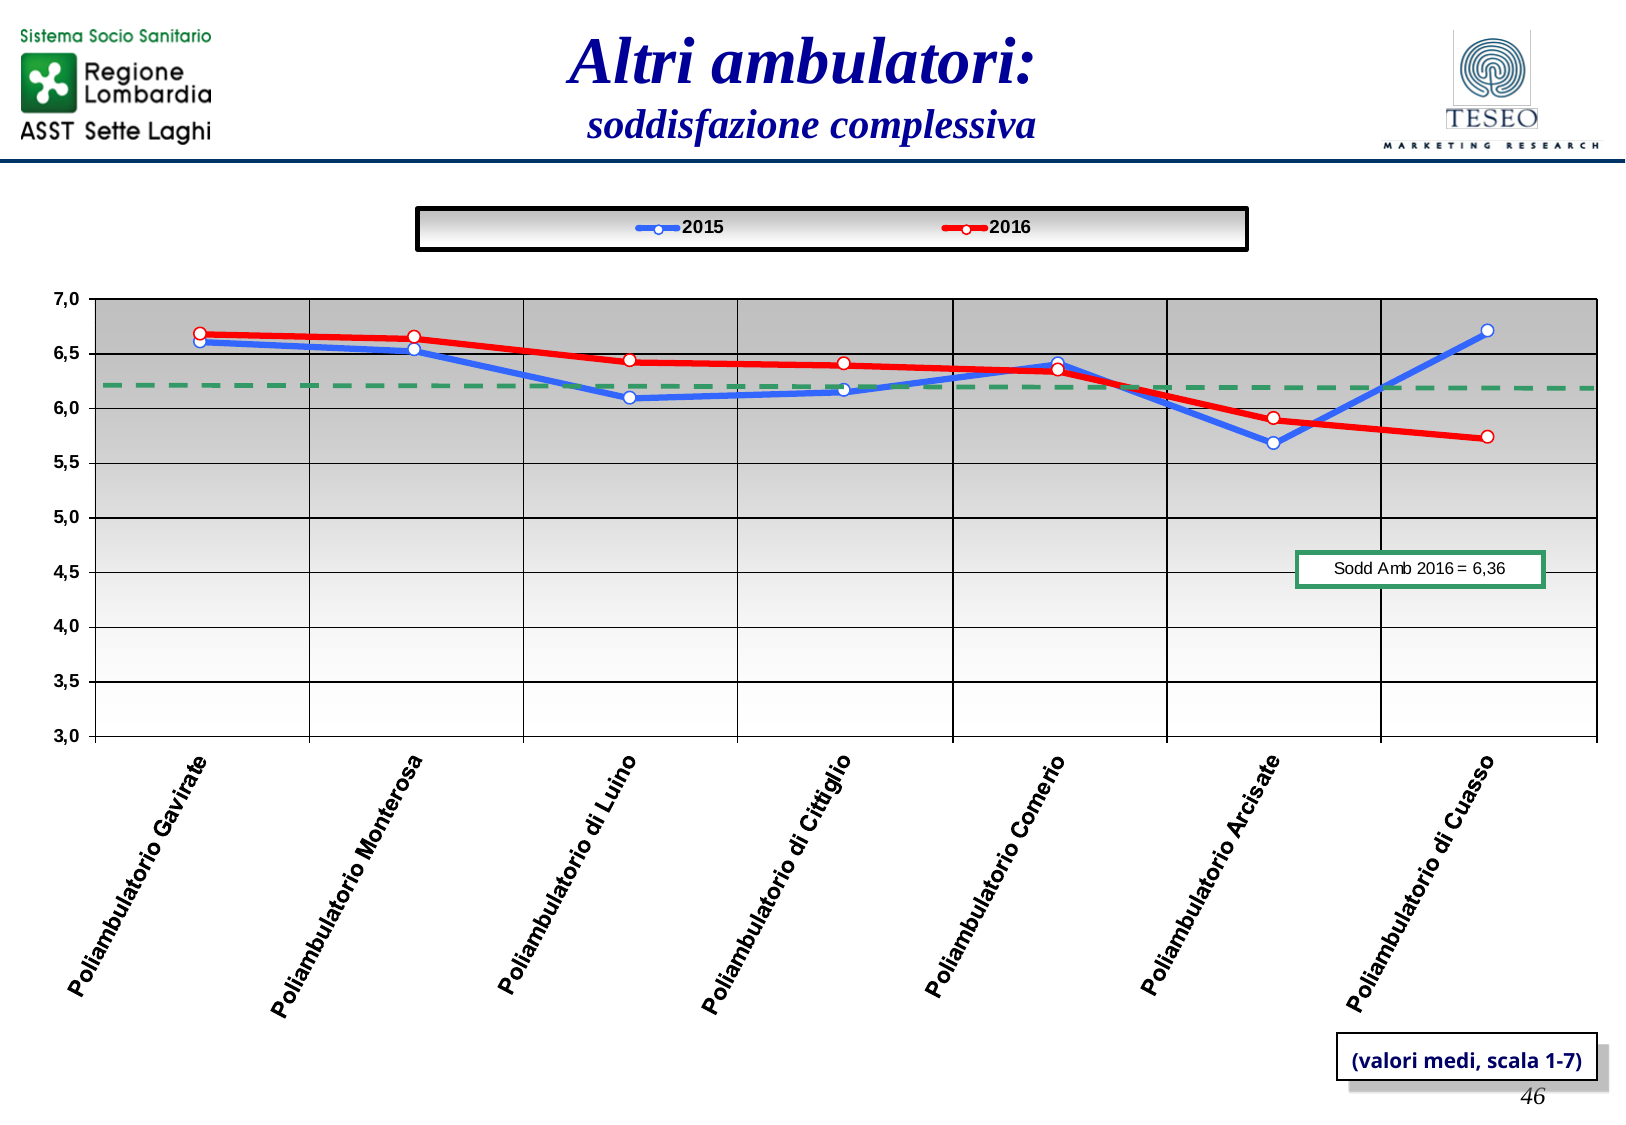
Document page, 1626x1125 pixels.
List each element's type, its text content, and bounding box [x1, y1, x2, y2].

picture [25, 160, 1600, 1125]
picture [21, 26, 211, 148]
text_box Altri ambulatori: soddisfazione complessiva [268, 18, 1356, 144]
picture [1381, 30, 1604, 149]
